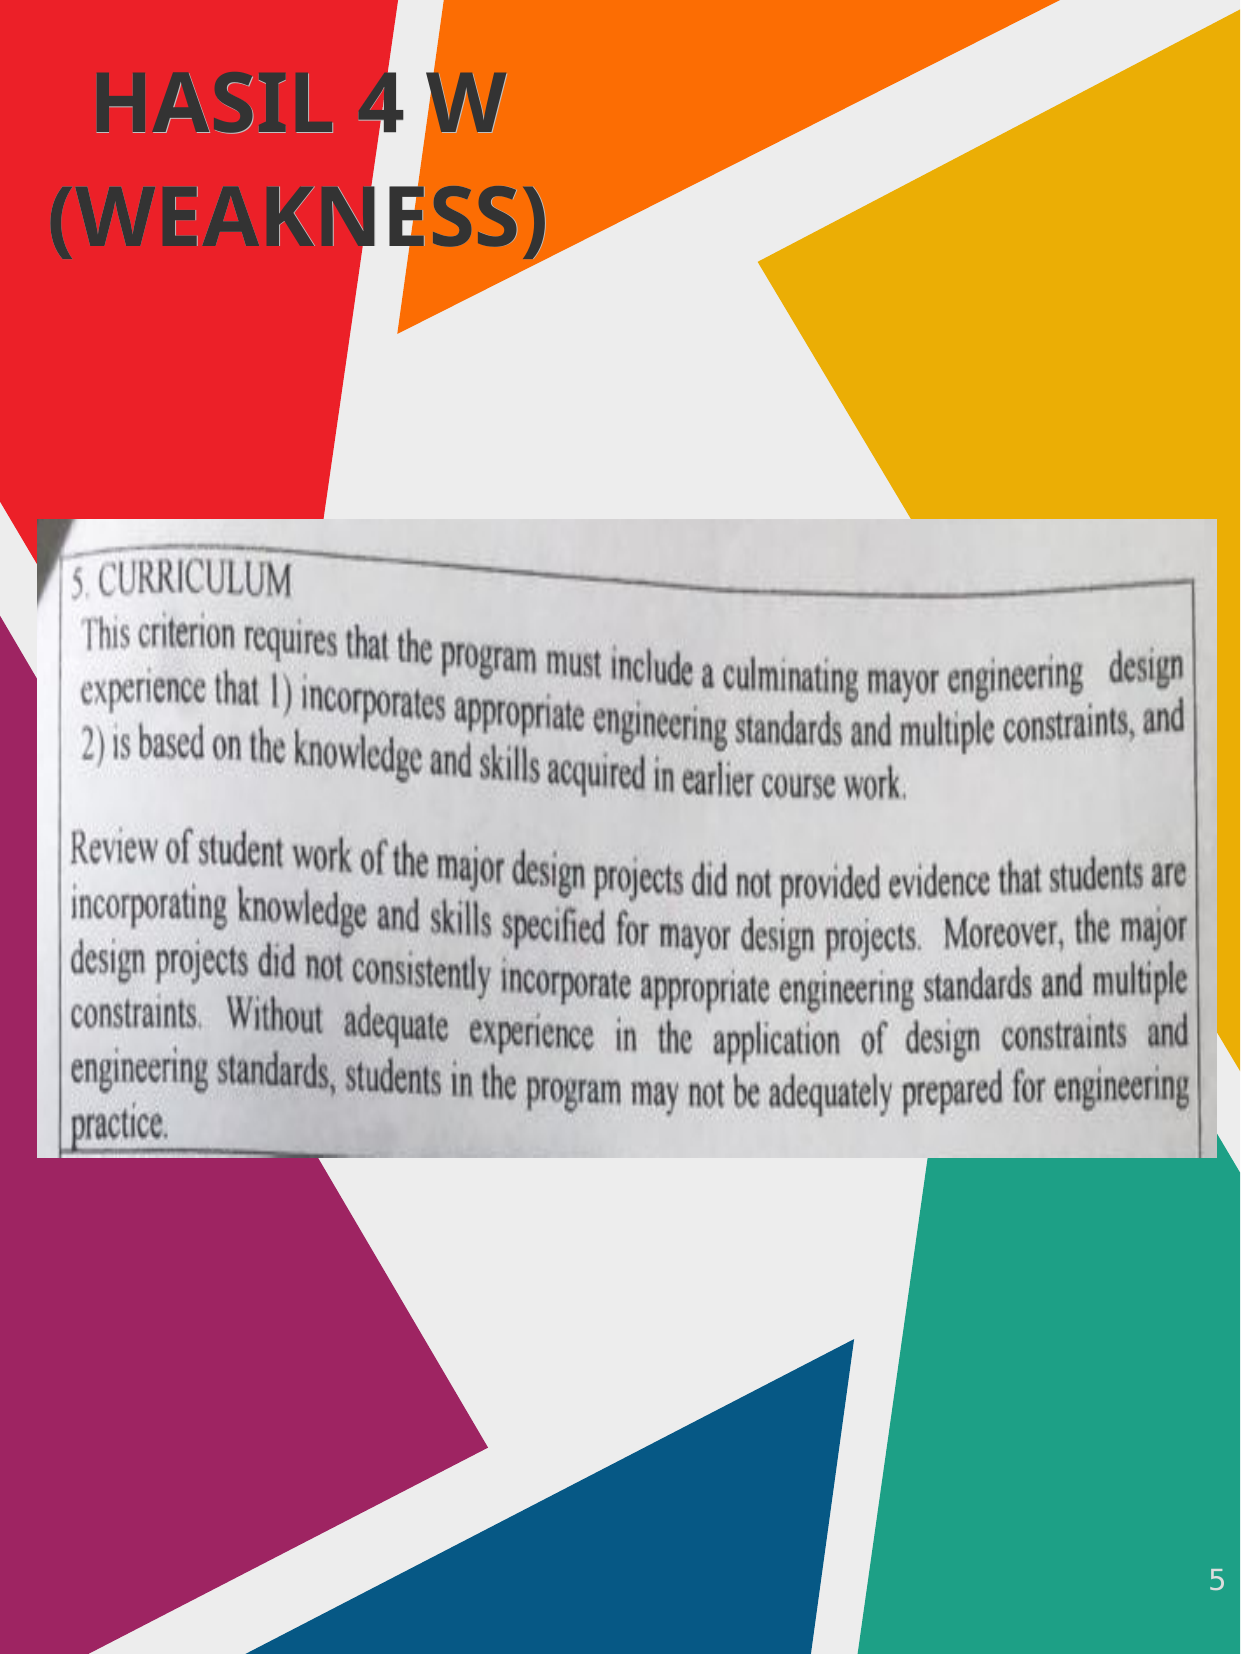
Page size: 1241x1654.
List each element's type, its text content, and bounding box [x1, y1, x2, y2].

picture [37, 519, 1217, 1158]
title HASIL 4 W (WEAKNESS) [29, 19, 567, 296]
